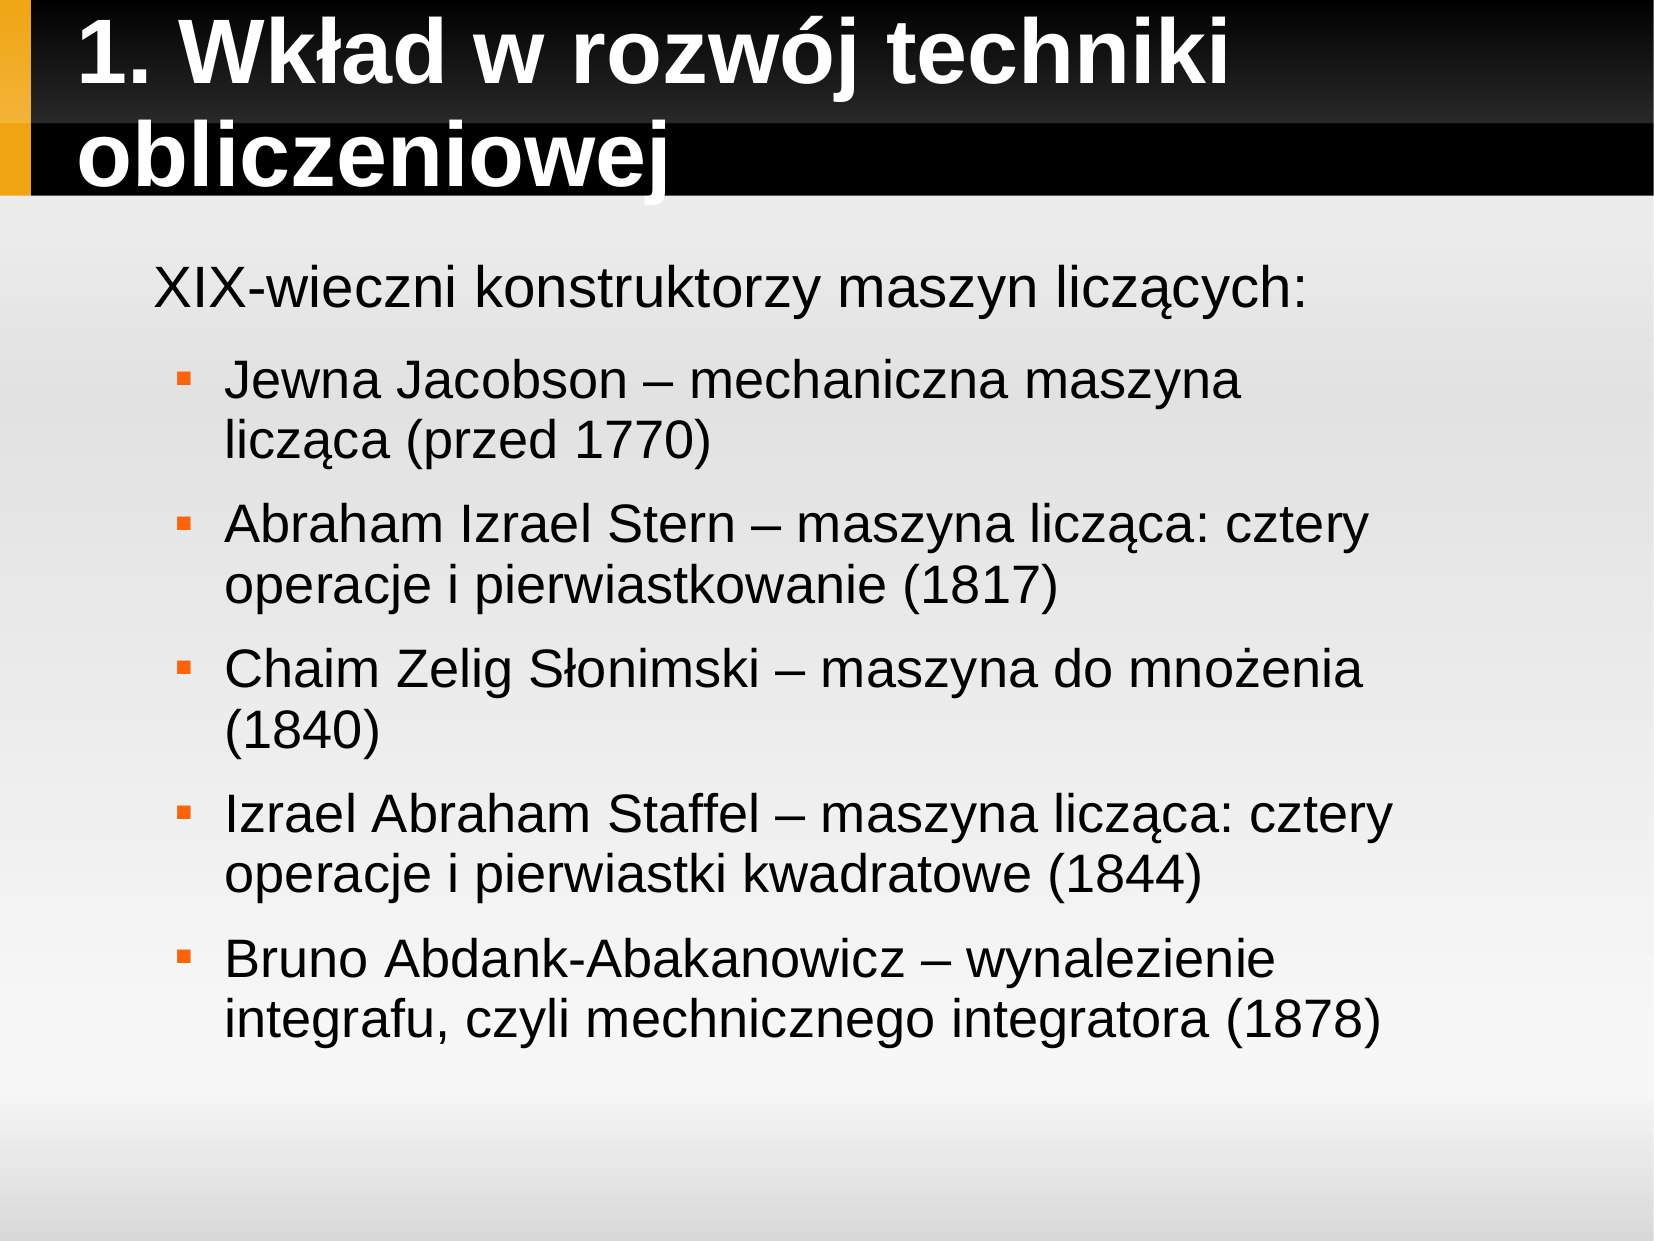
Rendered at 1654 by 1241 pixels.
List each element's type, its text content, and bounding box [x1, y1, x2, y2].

picture [0, 0, 1654, 1241]
list XIX-wieczni konstruktorzy maszyn liczących: Jewna Jacobson – mechaniczna maszyna licząca (przed 1770) Abraham Izrael Stern – maszyna licząca: cztery operacje i pierwiastkowanie (1817) Chaim Zelig Słonimski – maszyna do mnożenia (1840) Izrael Abraham Staffel – maszyna licząca: cztery operacje i pierwiastki kwadratowe (1844) Bruno Abdank-Abakanowicz – wynalezienie integrafu, czyli mechnicznego integratora (1878) [82, 254, 1418, 1059]
title 1. Wkład w rozwój techniki obliczeniowej [76, 1, 1565, 207]
